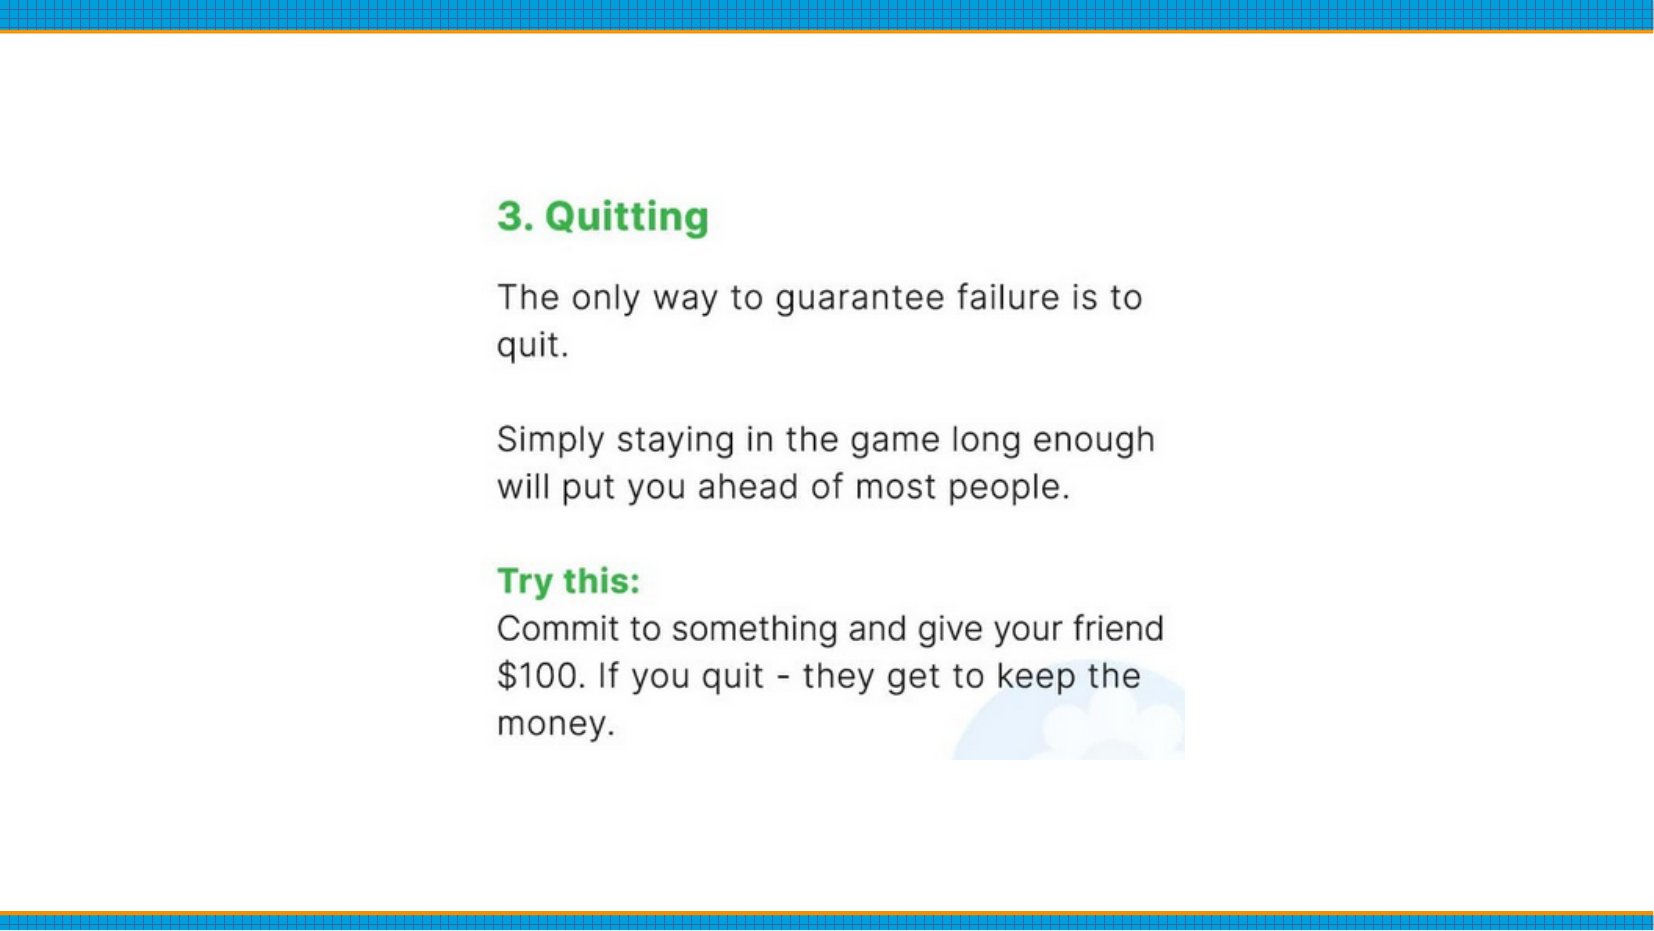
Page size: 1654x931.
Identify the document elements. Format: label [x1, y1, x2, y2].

picture [479, 181, 1185, 760]
